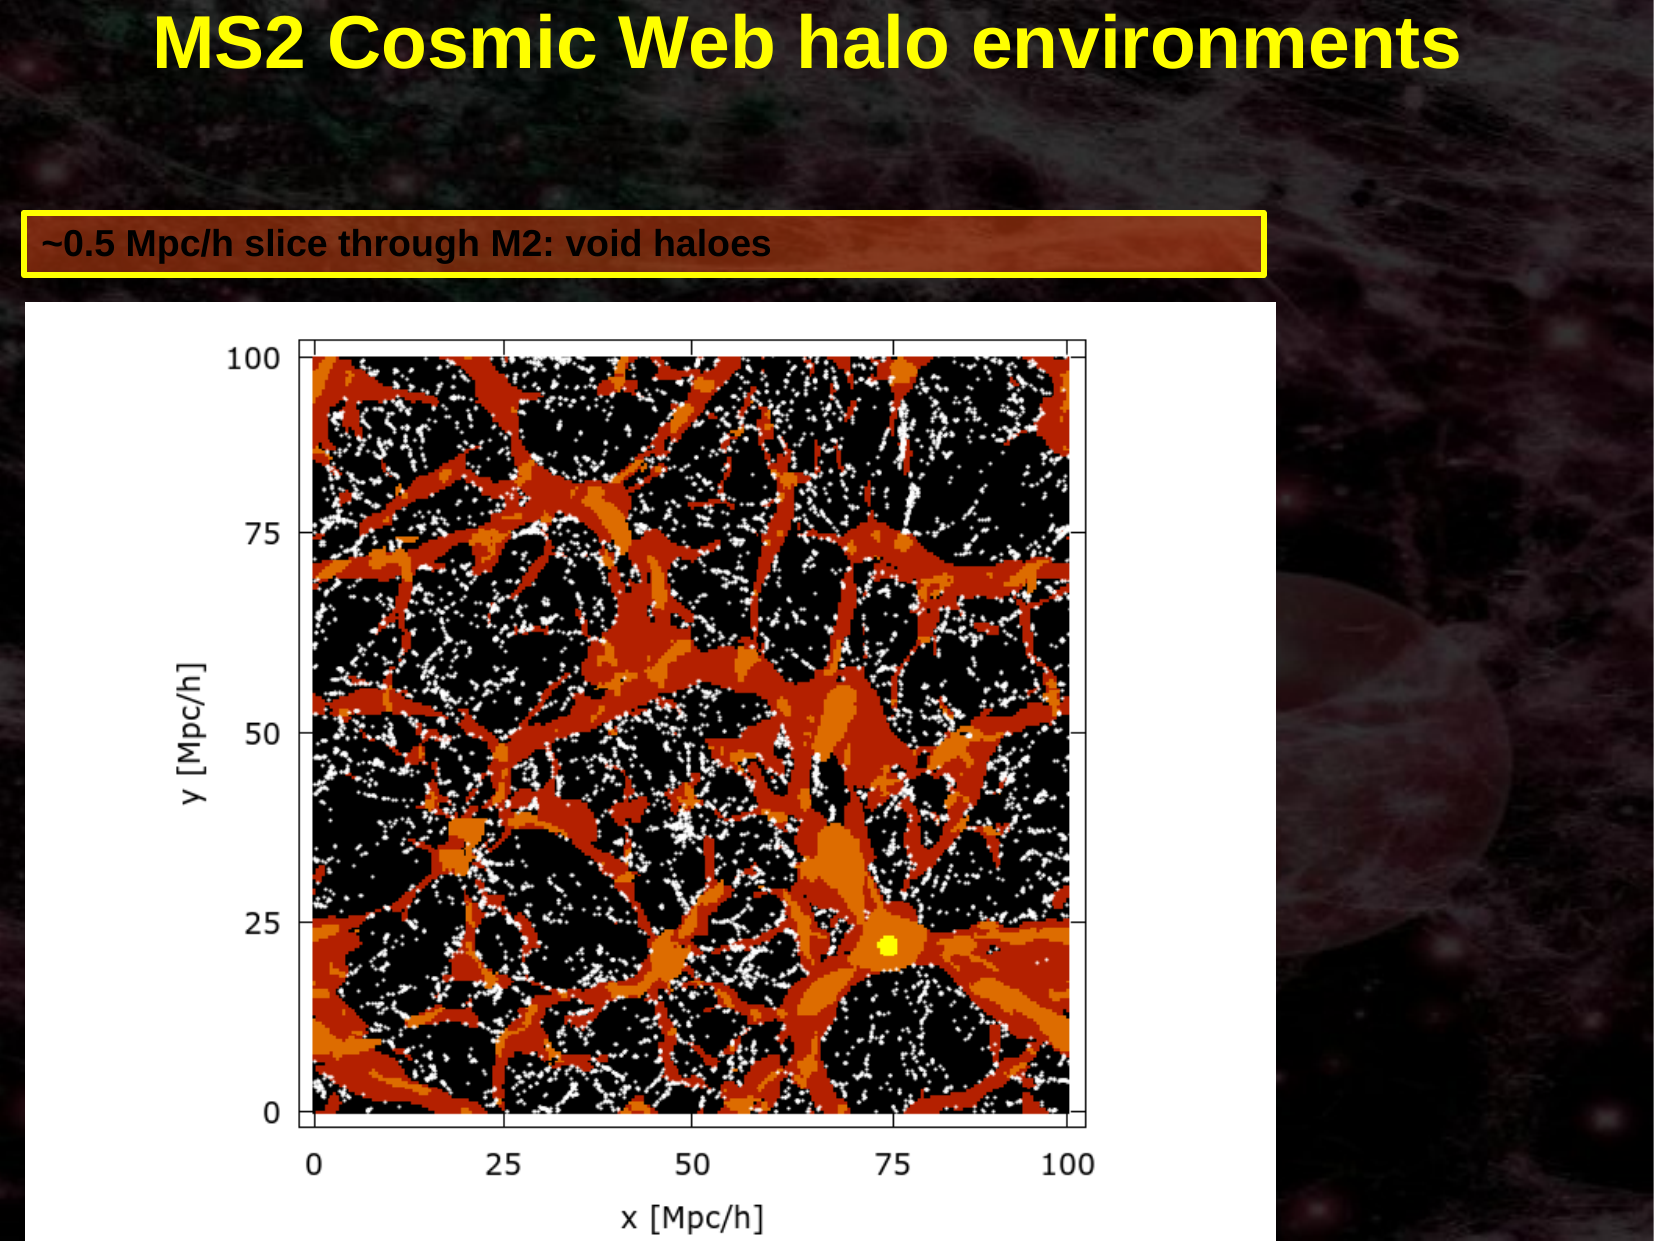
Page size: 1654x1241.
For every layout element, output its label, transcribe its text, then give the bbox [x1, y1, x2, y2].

picture [0, 0, 1654, 1241]
title MS2 Cosmic Web halo environments [118, 0, 1498, 85]
text_box ~0.5 Mpc/h slice through M2: void haloes [23, 212, 1264, 276]
